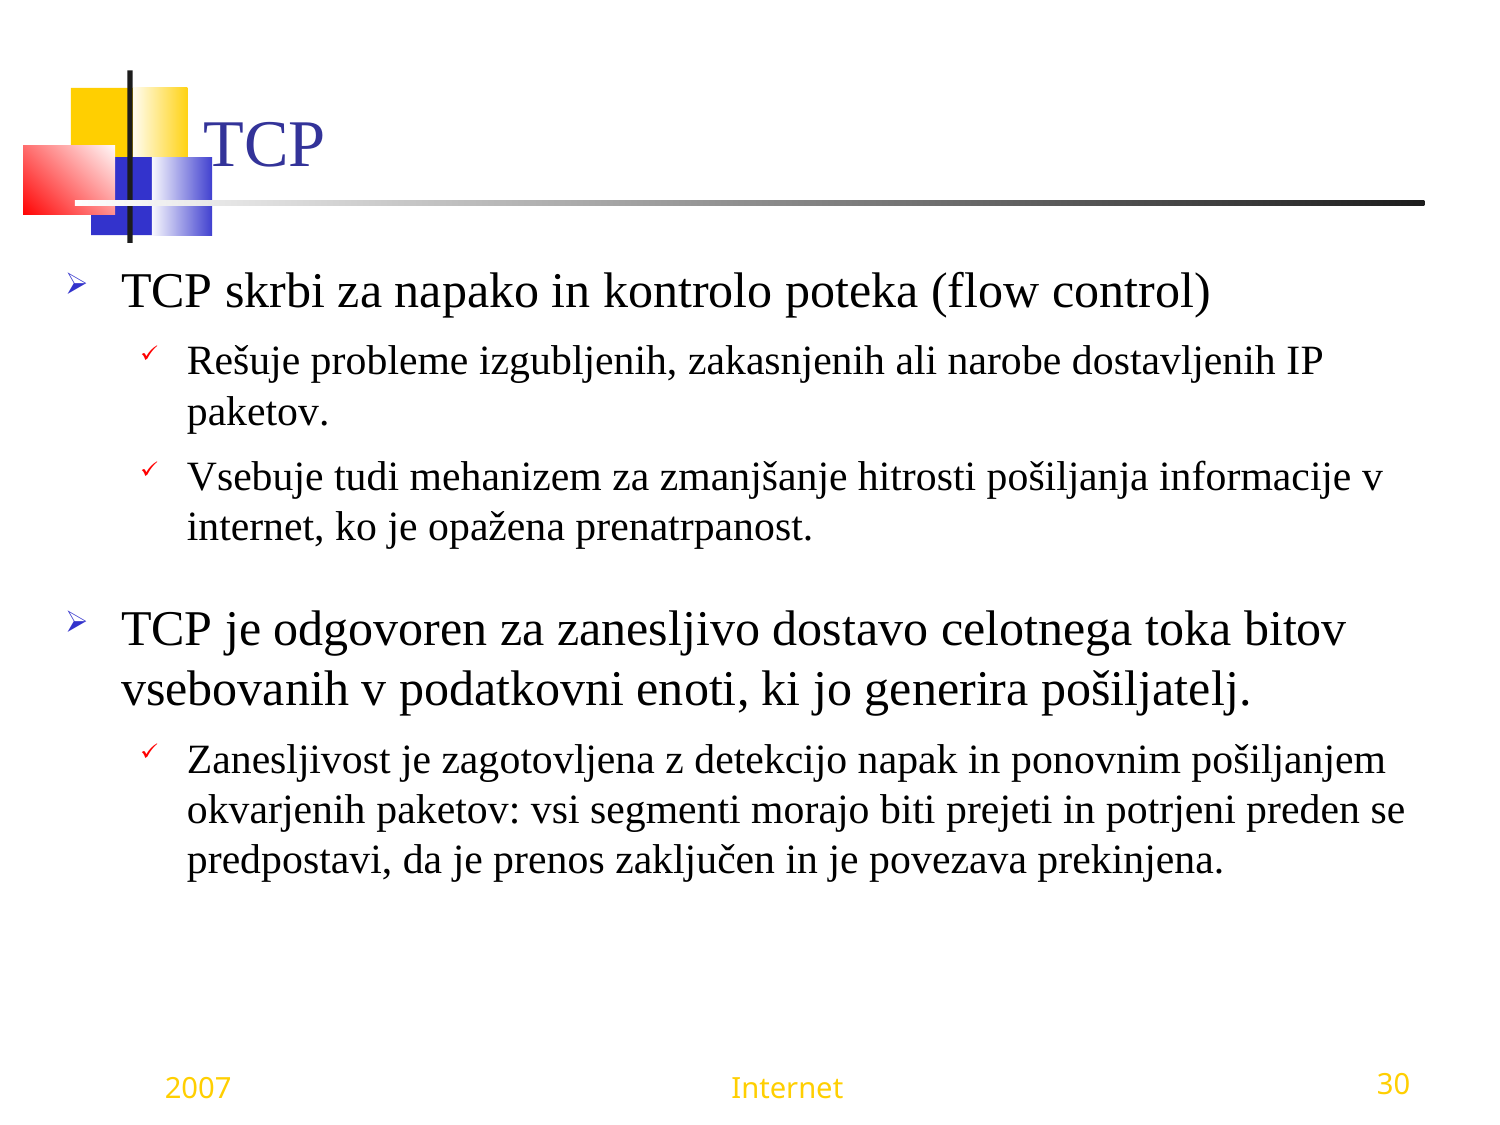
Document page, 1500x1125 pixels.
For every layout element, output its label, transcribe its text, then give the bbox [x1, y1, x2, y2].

title TCP [188, 92, 1468, 188]
text_box 2007 [150, 1037, 463, 1113]
text_box Internet [549, 1037, 1026, 1113]
text_box <number> [1112, 1037, 1426, 1113]
list TCP skrbi za napako in kontrolo poteka (flow control) Rešuje probleme izgubljenih, zakasnjenih ali narobe dostavljenih IP paketov. Vsebuje tudi mehanizem za zmanjšanje hitrosti pošiljanja informacije v internet, ko je opažena prenatrpanost. TCP je odgovoren za zanesljivo dostavo celotnega toka bitov vsebovanih v podatkovni enoti, ki jo generira pošiljatelj. Zanesljivost je zagotovljena z detekcijo napak in ponovnim pošiljanjem okvarjenih paketov: vsi segmenti morajo biti prejeti in potrjeni preden se predpostavi, da je prenos zaključen in je povezava prekinjena. [50, 249, 1469, 1007]
